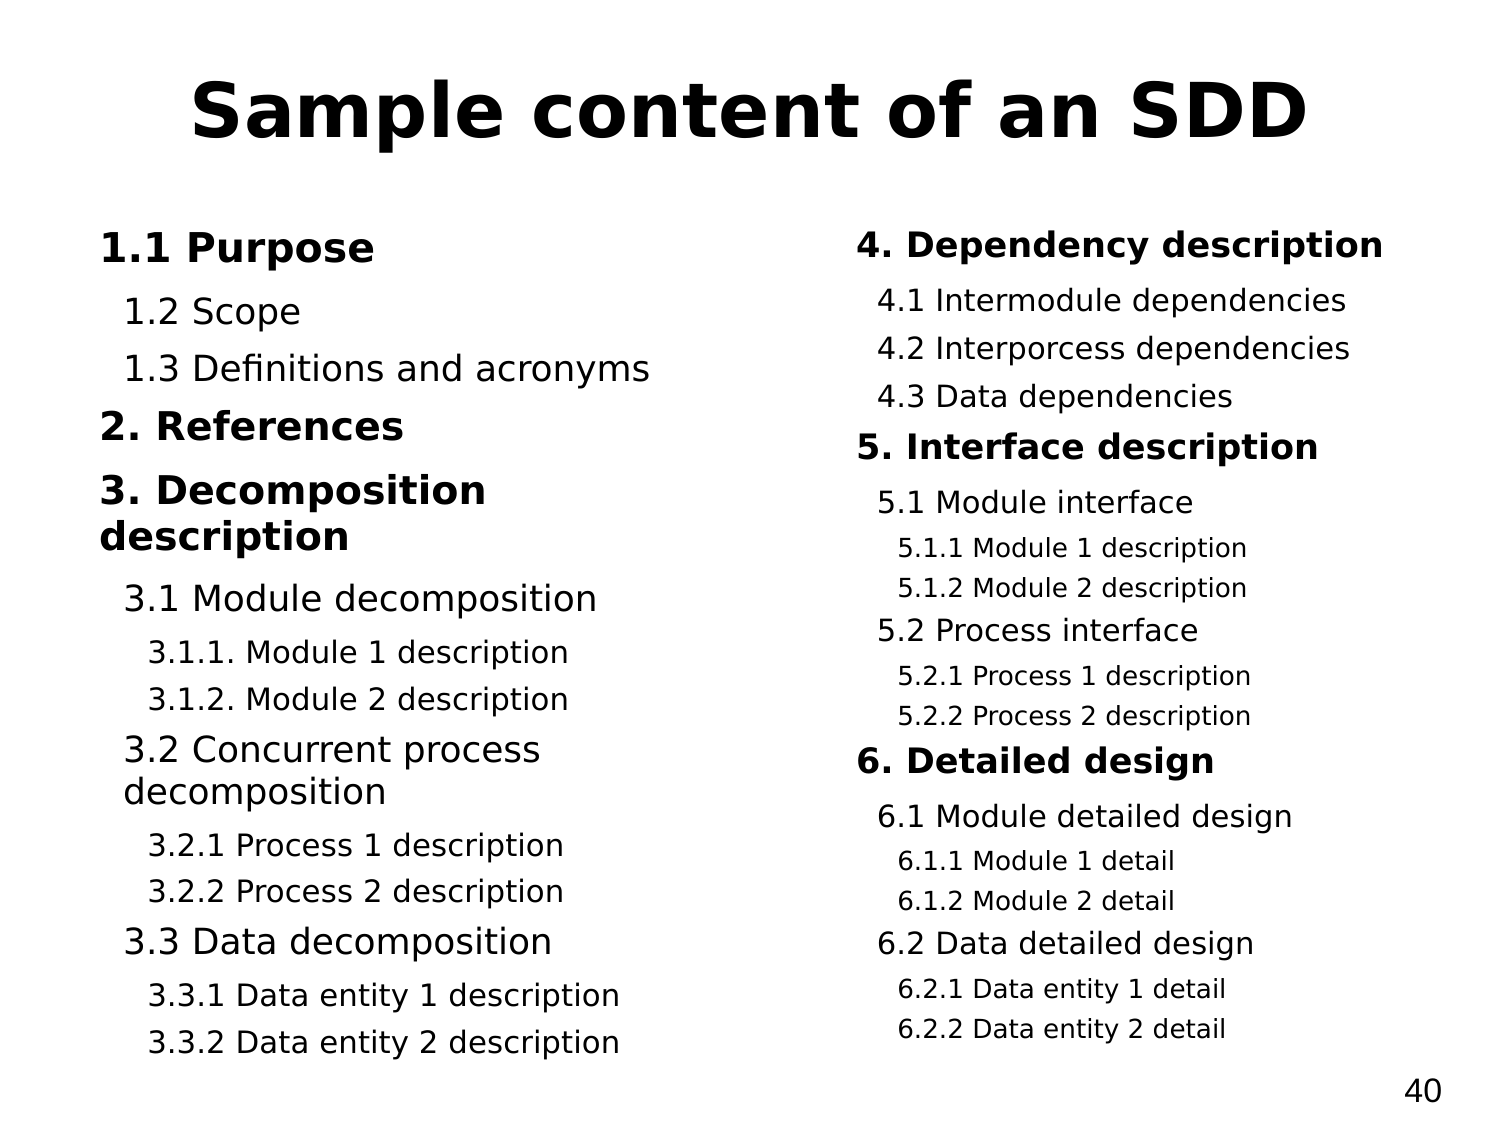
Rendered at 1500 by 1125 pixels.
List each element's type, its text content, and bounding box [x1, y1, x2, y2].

list 1.1 Purpose 1.2 Scope 1.3 Definitions and acronyms 2. References 3. Decomposition description 3.1 Module decomposition 3.1.1. Module 1 description 3.1.2. Module 2 description 3.2 Concurrent process decomposition 3.2.1 Process 1 description 3.2.2 Process 2 description 3.3 Data decomposition 3.3.1 Data entity 1 description 3.3.2 Data entity 2 description [75, 224, 720, 1075]
list 4. Dependency description 4.1 Intermodule dependencies 4.2 Interporcess dependencies 4.3 Data dependencies 5. Interface description 5.1 Module interface 5.1.1 Module 1 description 5.1.2 Module 2 description 5.2 Process interface 5.2.1 Process 1 description 5.2.2 Process 2 description 6. Detailed design 6.1 Module detailed design 6.1.1 Module 1 detail 6.1.2 Module 2 detail 6.2 Data detailed design 6.2.1 Data entity 1 detail 6.2.2 Data entity 2 detail [835, 224, 1396, 1075]
title Sample content of an SDD [75, 44, 1425, 177]
